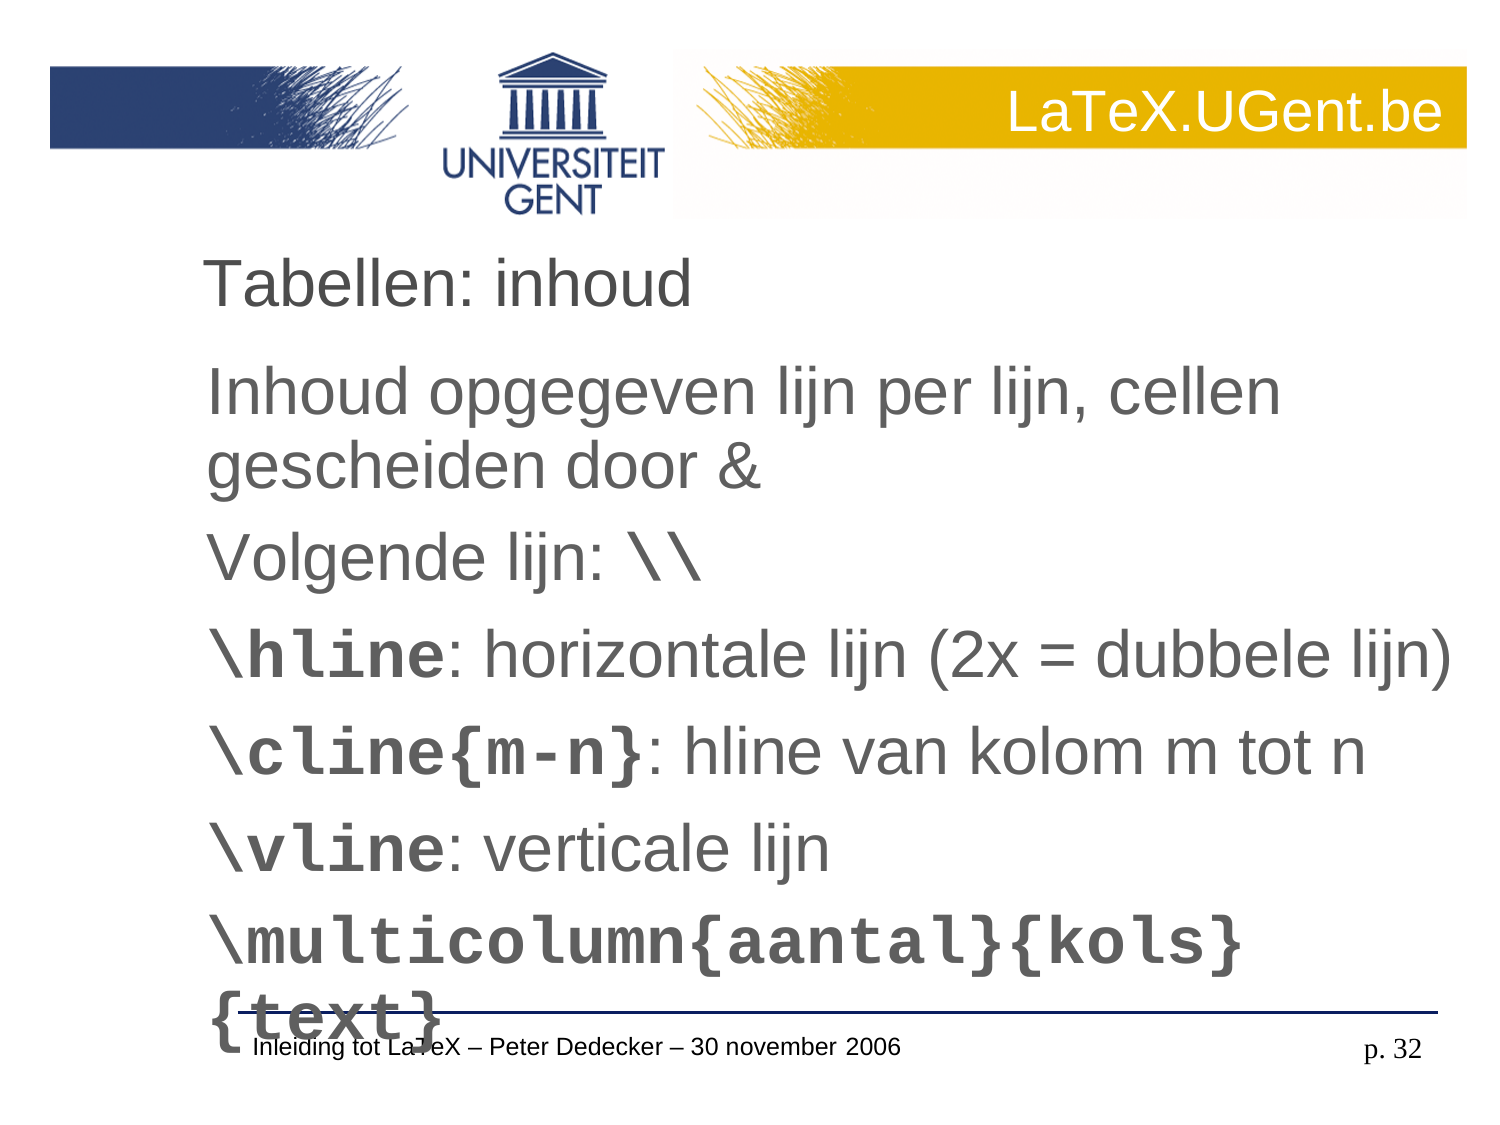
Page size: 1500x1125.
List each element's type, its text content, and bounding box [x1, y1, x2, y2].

picture [50, 49, 1467, 219]
title Tabellen: inhoud [202, 197, 1403, 370]
list Inhoud opgegeven lijn per lijn, cellen gescheiden door & Volgende lijn: \\ \hline: horizontale lijn (2x = dubbele lijn) \cline{m-n}: hline van kolom m tot n \vline: verticale lijn \multicolumn{aantal}{kols}{text} [206, 353, 1477, 1009]
